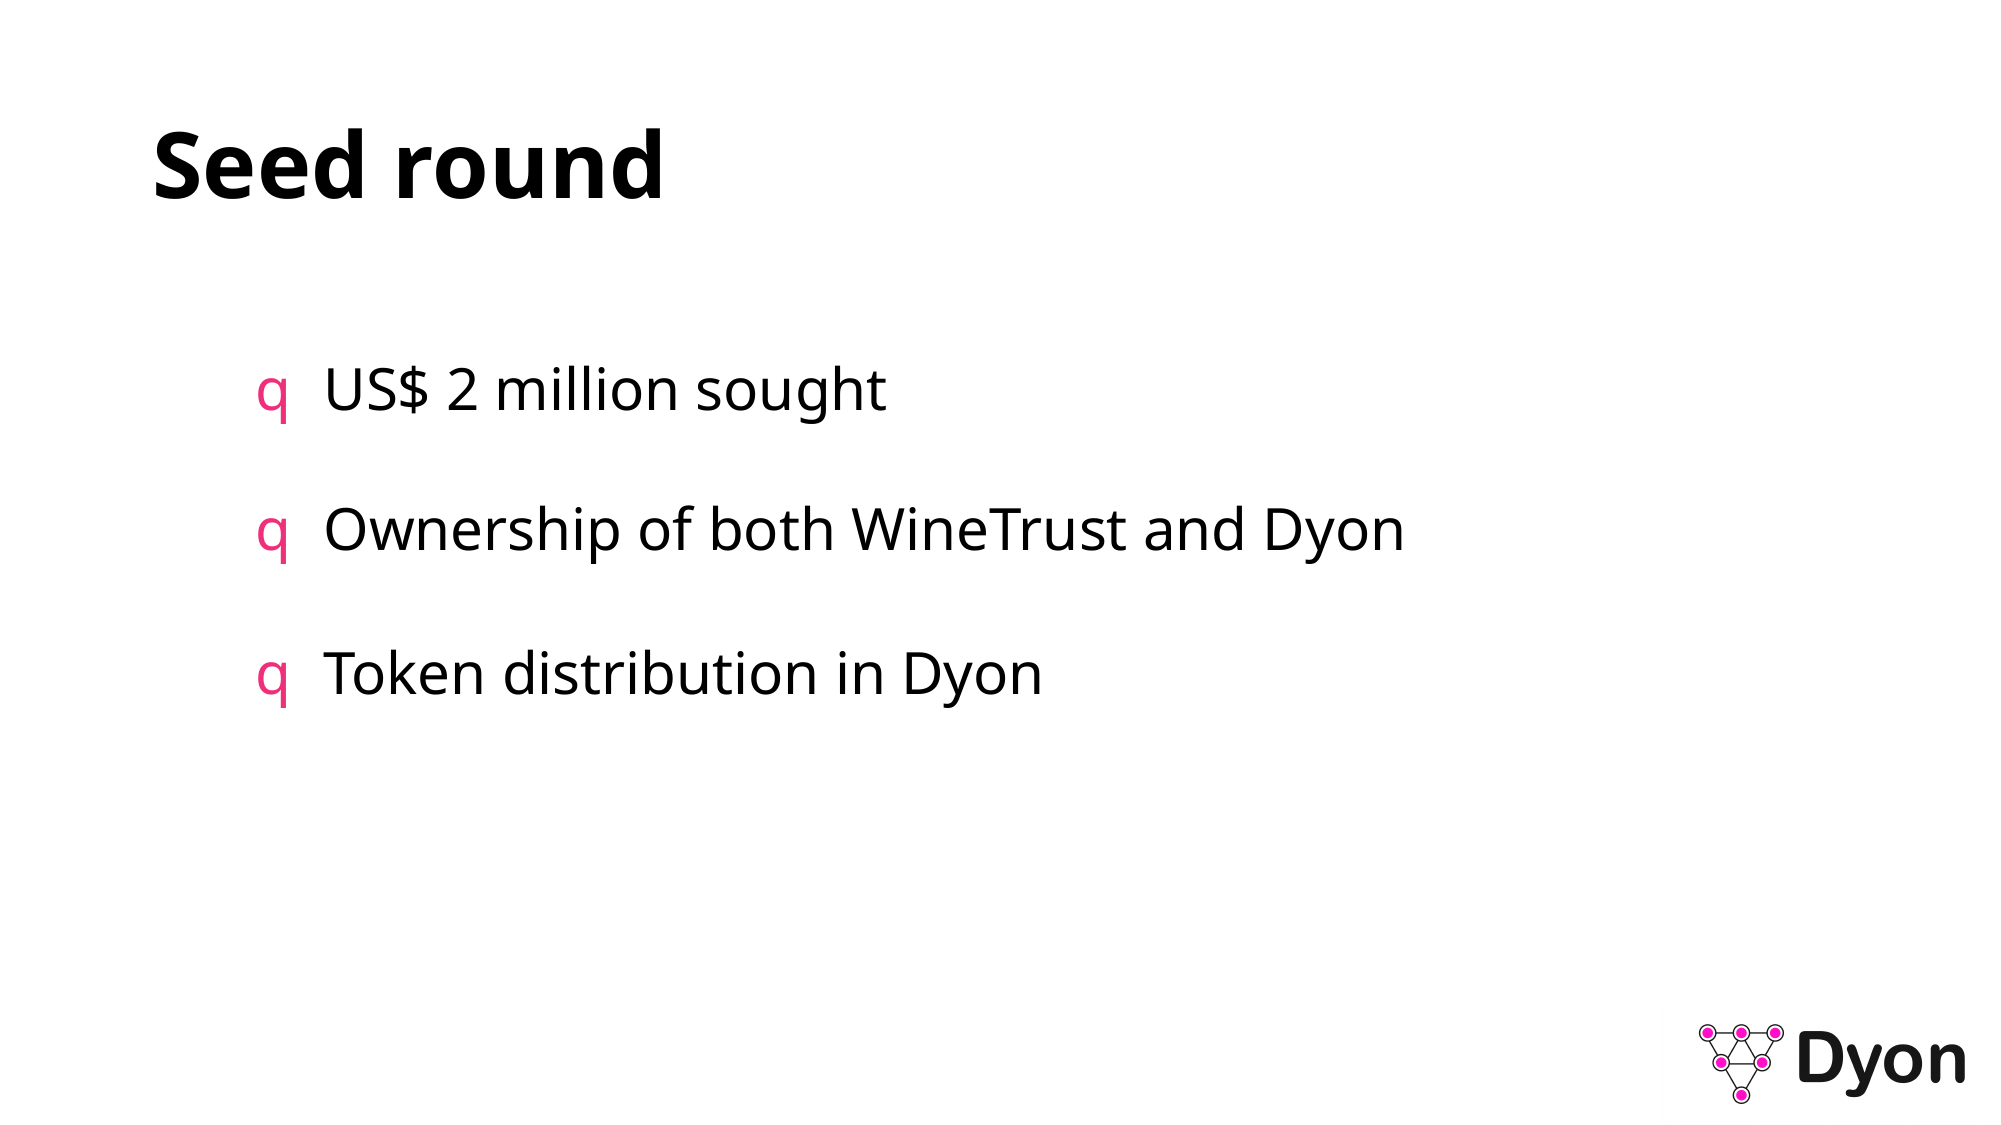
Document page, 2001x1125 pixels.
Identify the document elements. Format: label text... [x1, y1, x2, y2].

text_box Token distribution in Dyon [240, 636, 1520, 791]
picture [1659, 1003, 2000, 1125]
text_box Ownership of both WineTrust and Dyon [240, 492, 1520, 636]
text_box US$ 2 million sought [240, 352, 1844, 450]
title Seed round [137, 59, 1863, 278]
